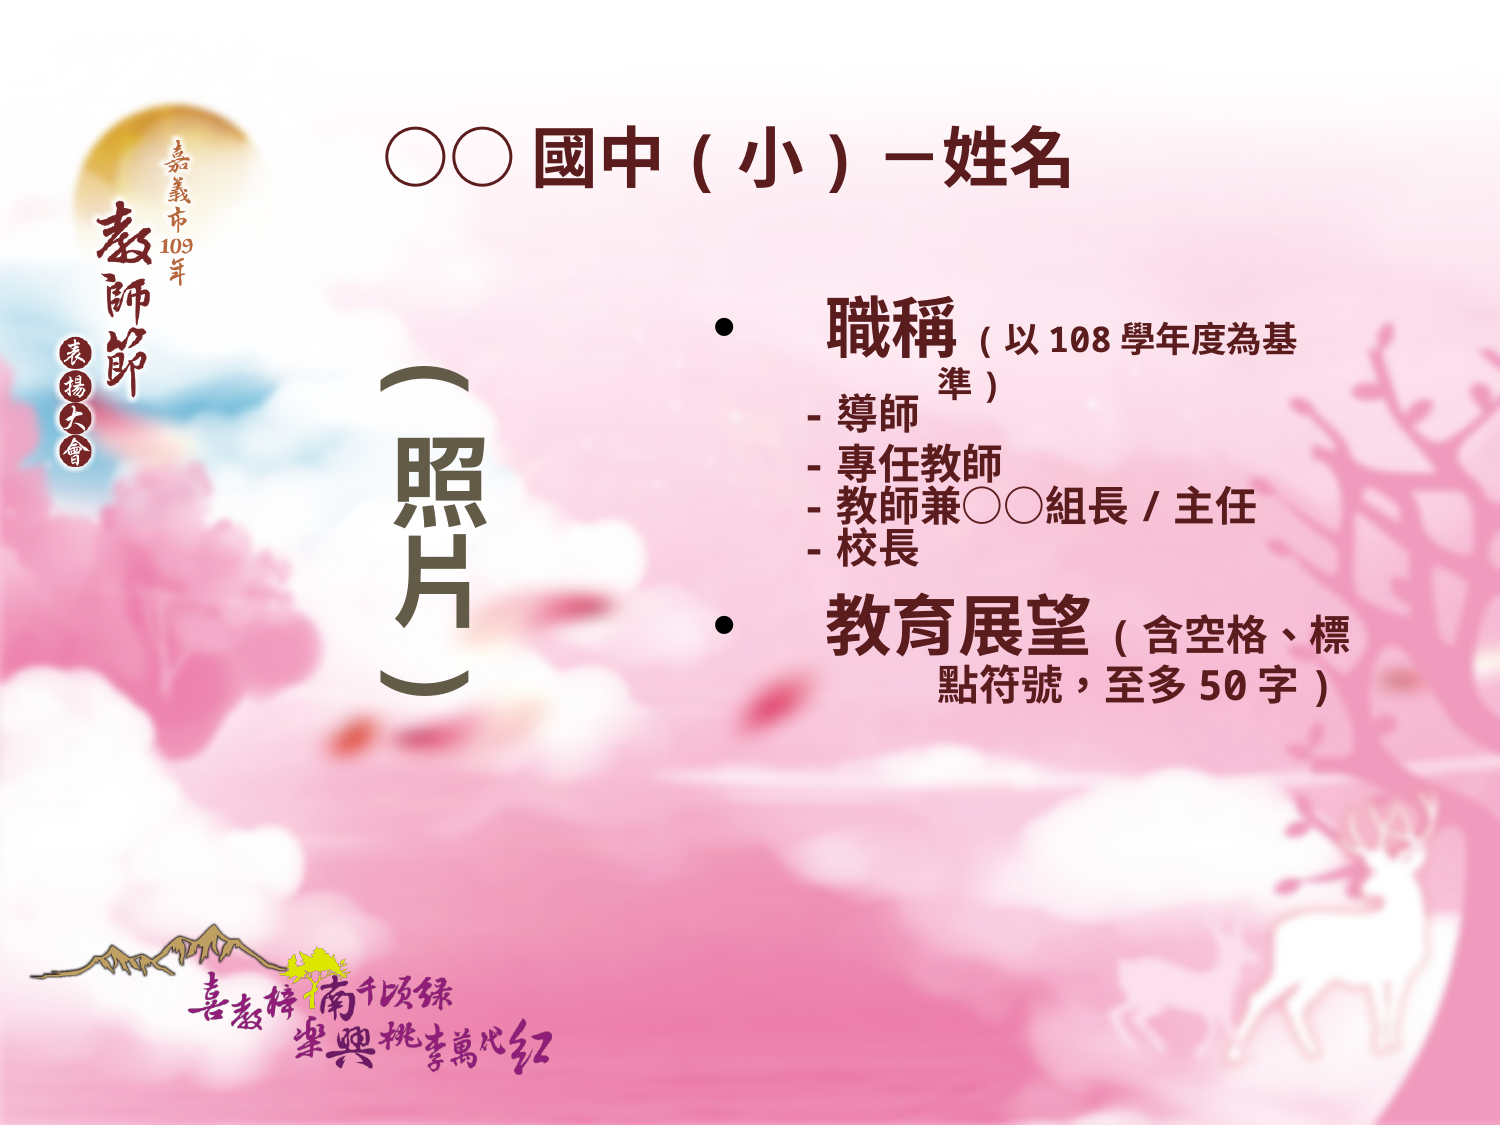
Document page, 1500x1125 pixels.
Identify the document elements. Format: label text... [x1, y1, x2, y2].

text_box 職稱(以108學年度為基準) -導師 -專任教師 -教師兼○○組長/主任 -校長 教育展望(含空格、標點符號，至多50字) [676, 287, 1376, 979]
text_box ○○國中(小)－姓名 [367, 62, 1328, 259]
picture [0, 34, 1500, 1125]
text_box (照片) [367, 190, 506, 873]
